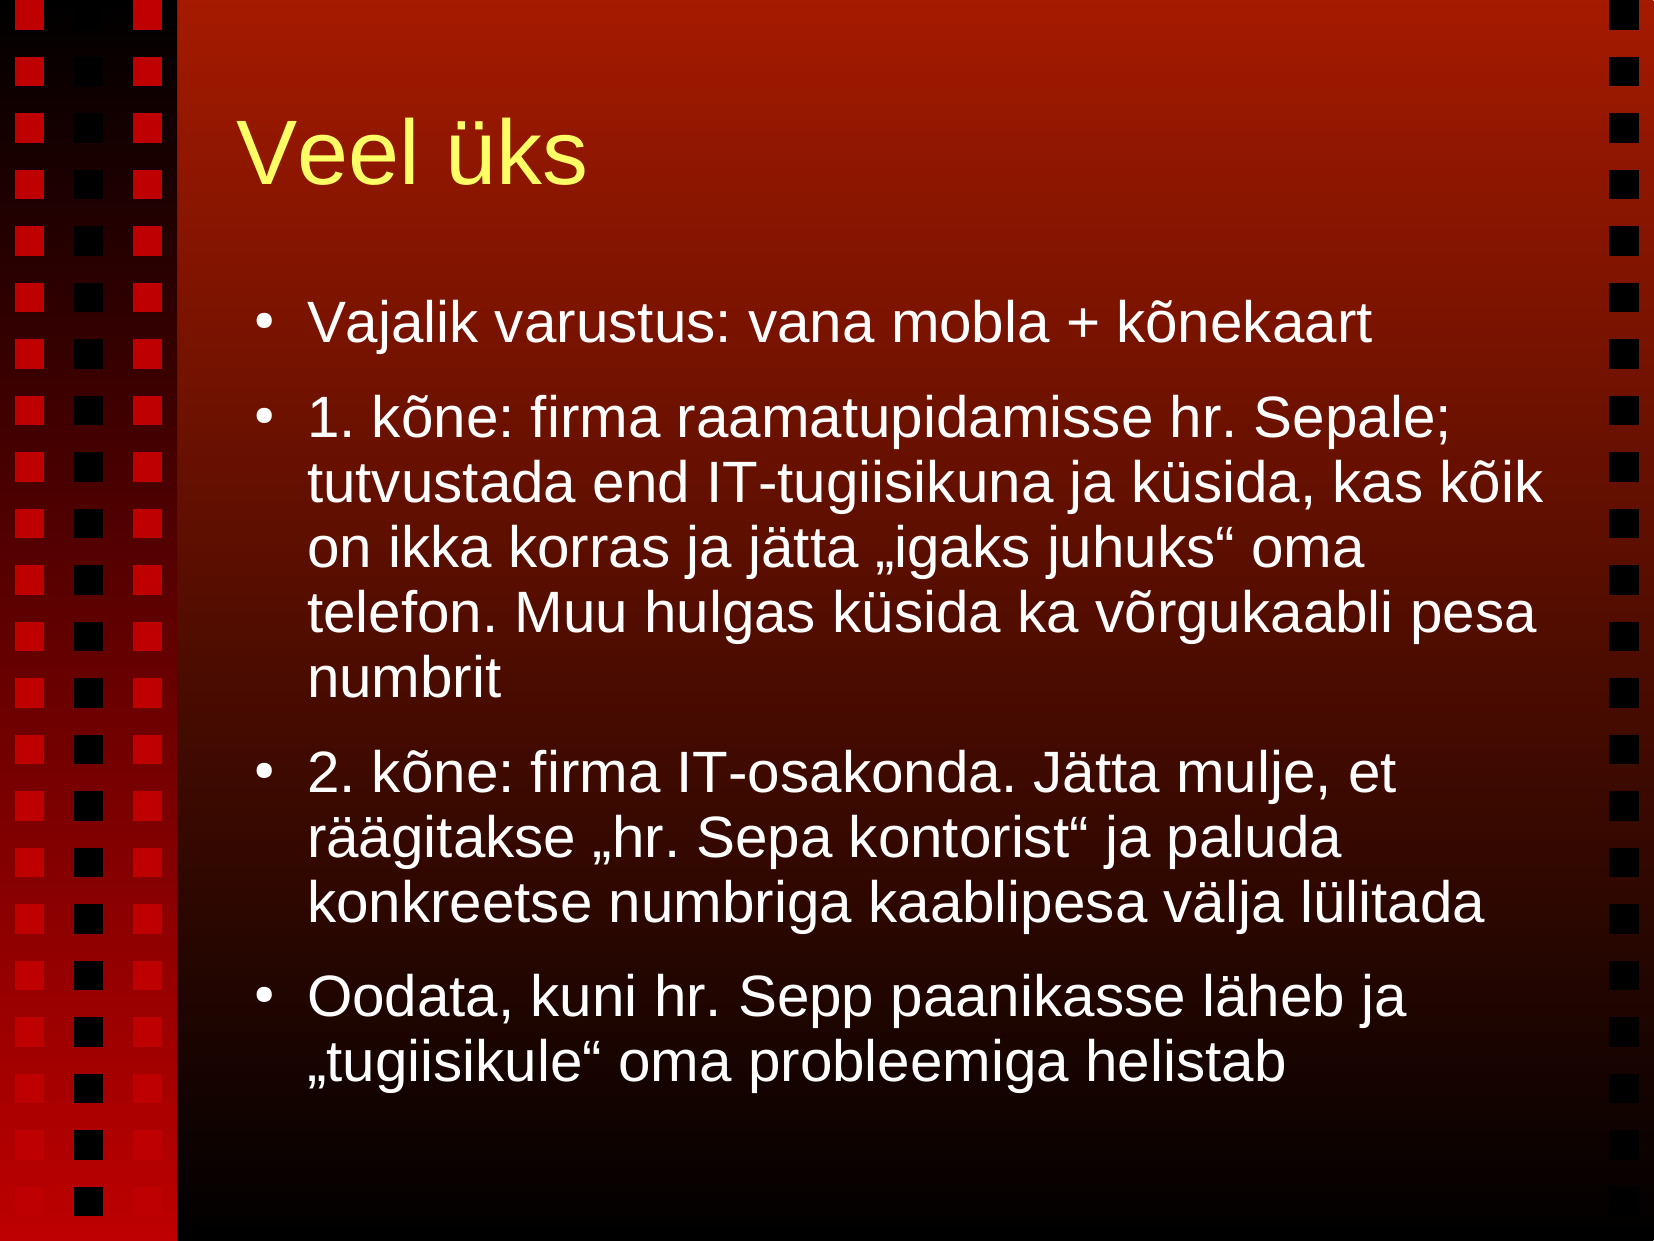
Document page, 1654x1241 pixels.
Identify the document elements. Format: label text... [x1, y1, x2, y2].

title Veel üks [236, 49, 1571, 257]
list Vajalik varustus: vana mobla + kõnekaart 1. kõne: firma raamatupidamisse hr. Sepale; tutvustada end IT-tugiisikuna ja küsida, kas kõik on ikka korras ja jätta „igaks juhuks“ oma telefon. Muu hulgas küsida ka võrgukaabli pesa numbrit 2. kõne: firma IT-osakonda. Jätta mulje, et räägitakse „hr. Sepa kontorist“ ja paluda konkreetse numbriga kaablipesa välja lülitada Oodata, kuni hr. Sepp paanikasse läheb ja „tugiisikule“ oma probleemiga helistab [236, 290, 1571, 1109]
